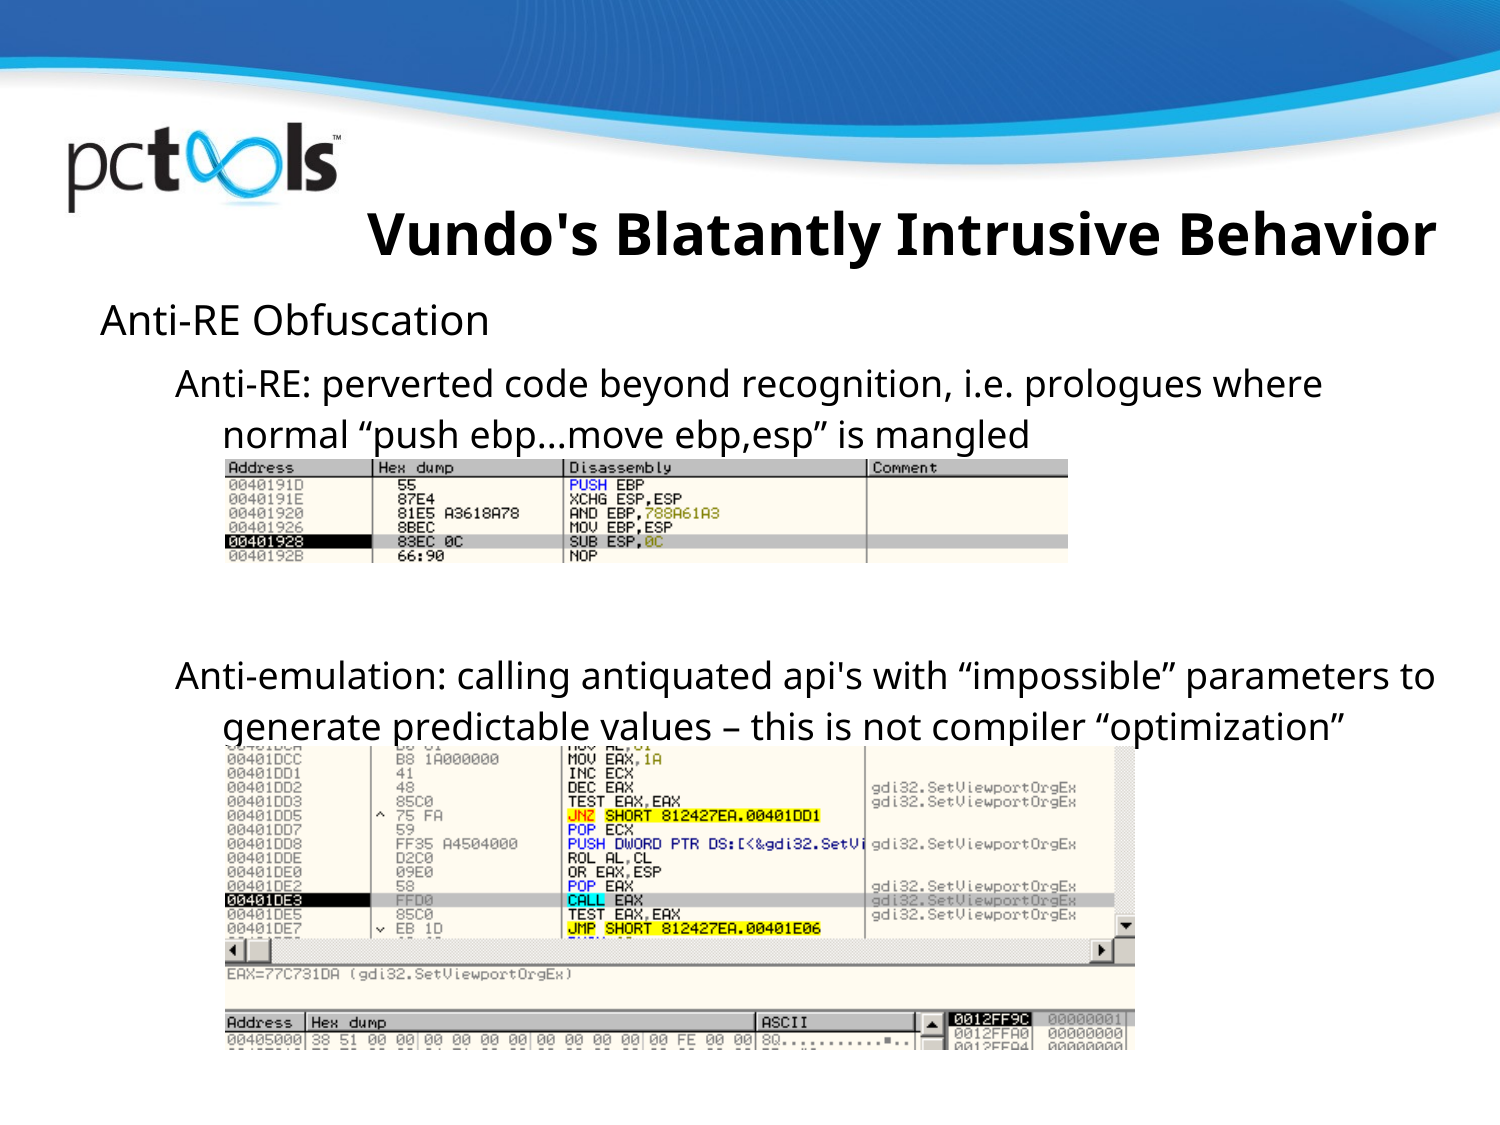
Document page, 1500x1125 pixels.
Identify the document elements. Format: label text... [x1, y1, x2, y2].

list Anti-RE Obfuscation Anti-RE: perverted code beyond recognition, i.e. prologues where normal “push ebp...move ebp,esp” is mangled Anti-emulation: calling antiquated api's with “impossible” parameters to generate predictable values – this is not compiler “optimization” [100, 290, 1451, 1019]
picture [225, 746, 1135, 1051]
title Vundo's Blatantly Intrusive Behavior [88, 146, 1439, 319]
picture [225, 459, 1068, 563]
picture [194, 138, 207, 146]
picture [0, 0, 1500, 222]
